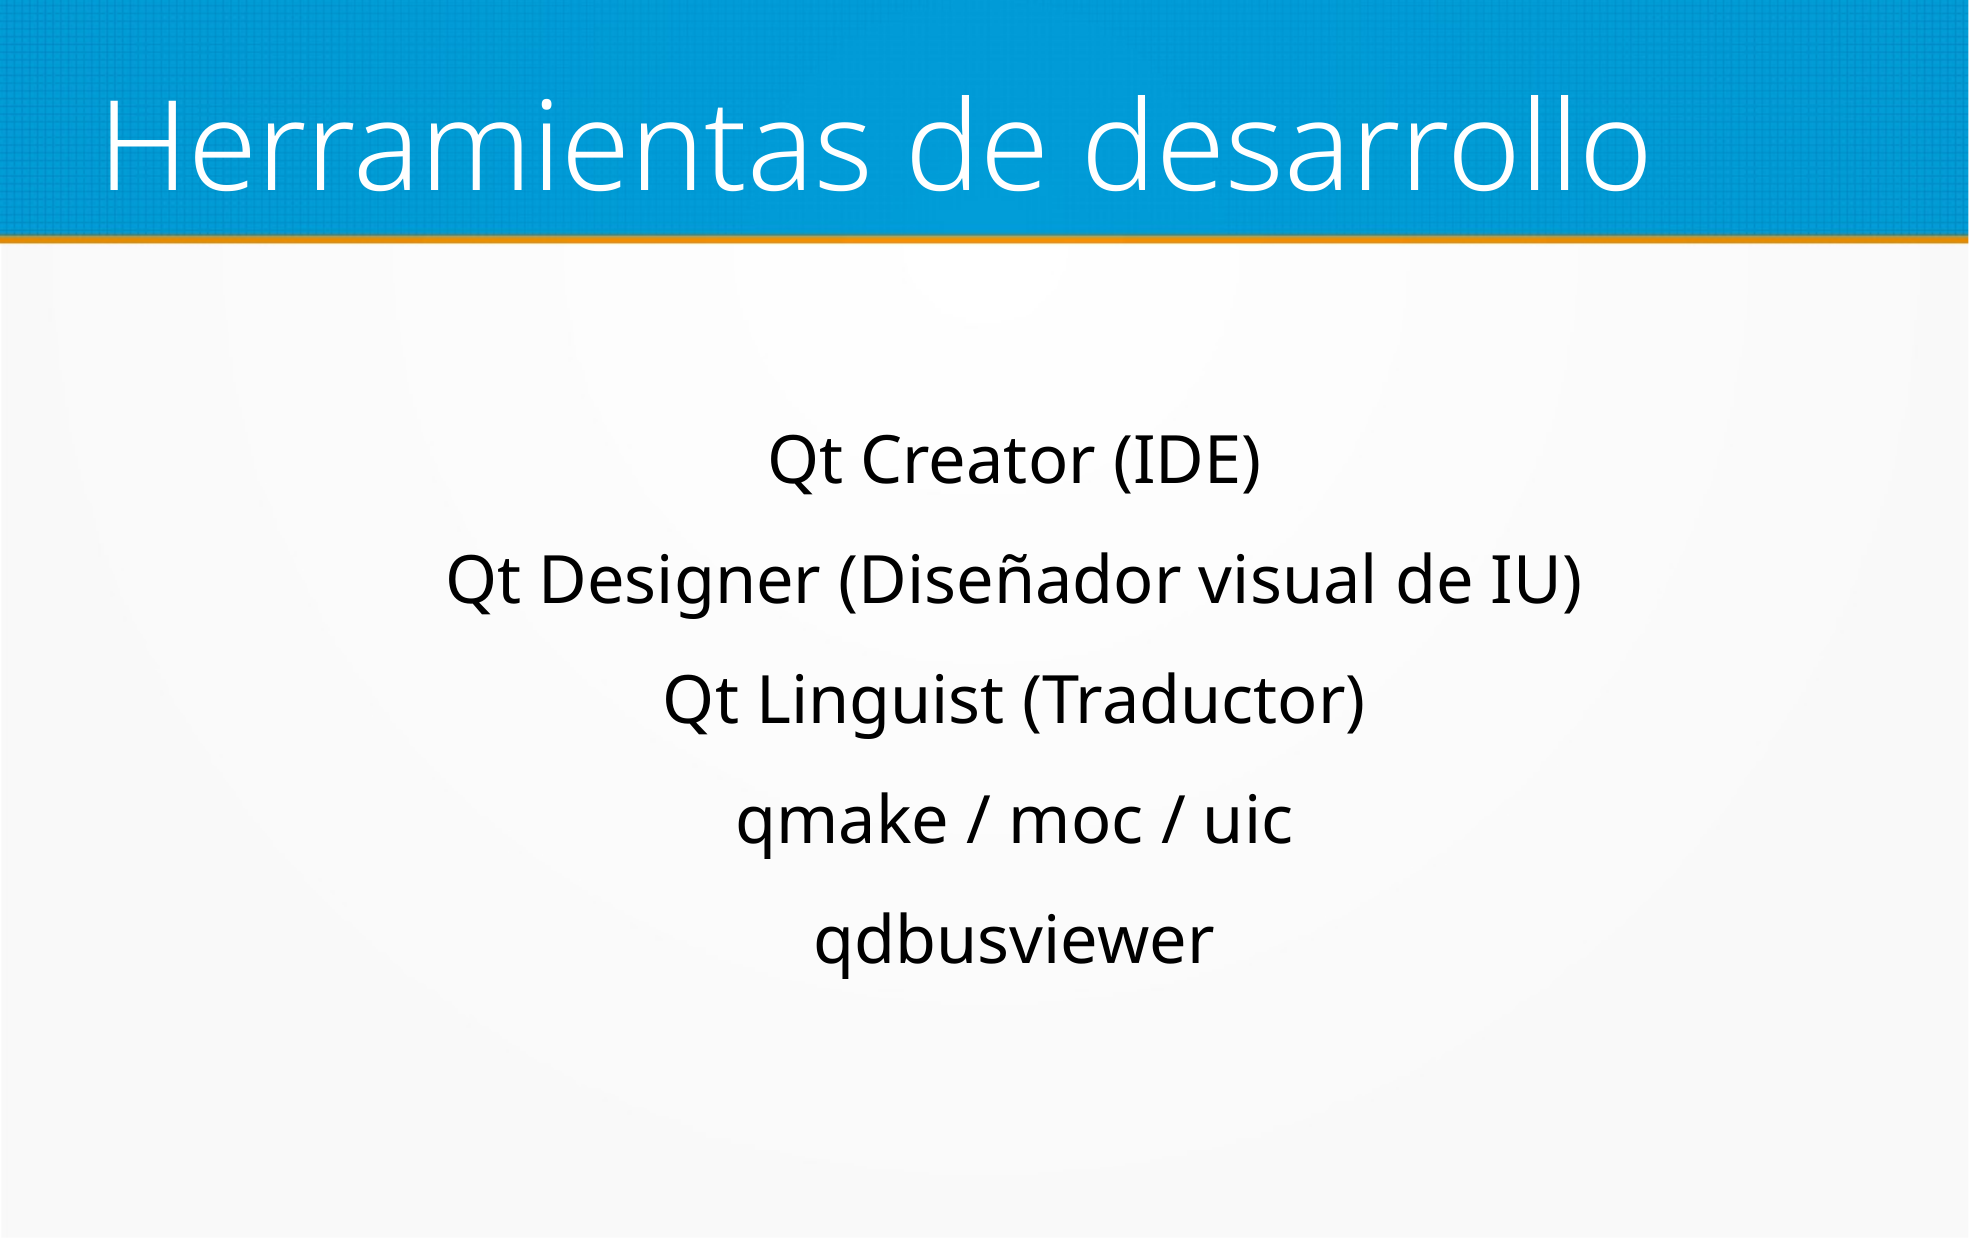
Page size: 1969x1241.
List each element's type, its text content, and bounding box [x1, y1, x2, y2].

picture [0, 233, 1969, 1241]
list Qt Creator (IDE) Qt Designer (Diseñador visual de IU) Qt Linguist (Traductor) qmake / moc / uic qdbusviewer [98, 315, 1861, 1081]
title Herramientas de desarrollo [98, 19, 1870, 227]
